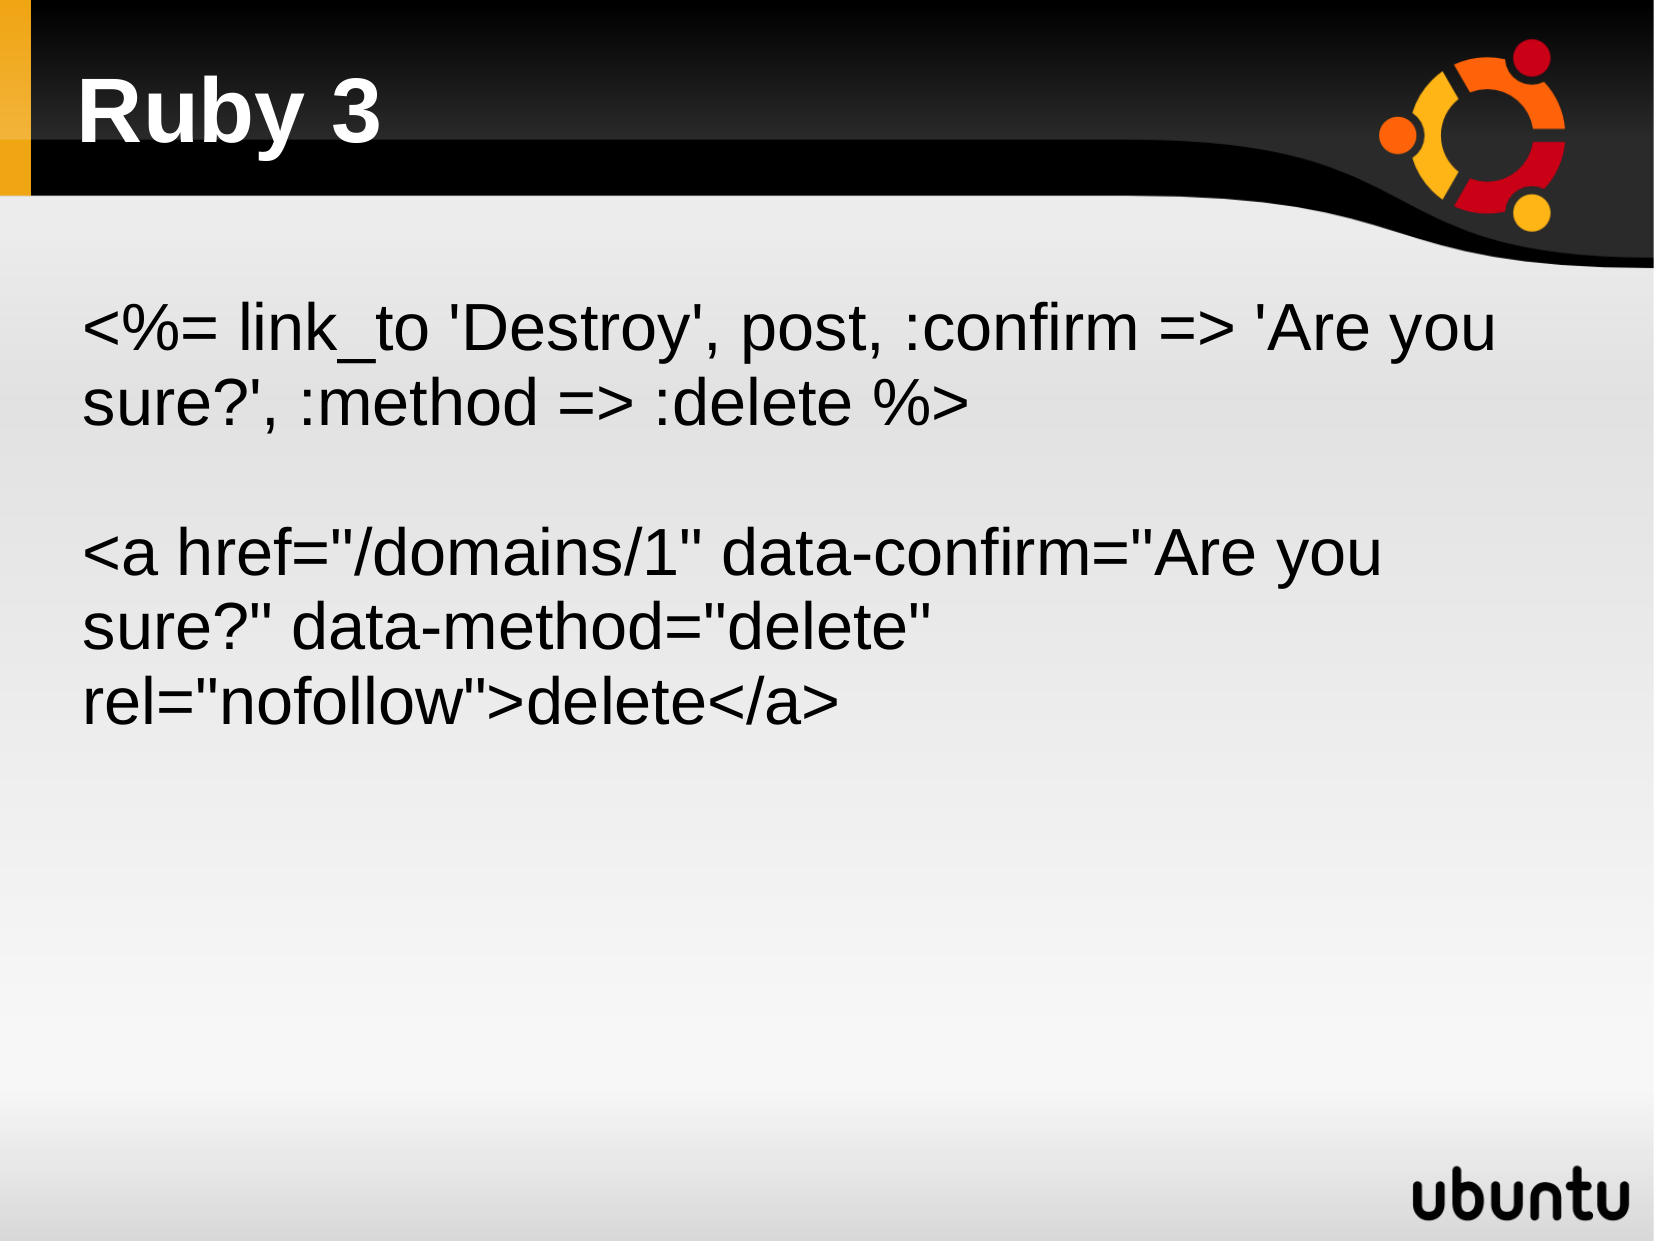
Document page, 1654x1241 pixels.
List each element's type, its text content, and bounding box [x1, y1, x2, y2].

picture [0, 0, 1654, 1241]
title Ruby 3 [76, 14, 1565, 207]
list <%= link_to 'Destroy', post, :confirm => 'Are you sure?', :method => :delete %> <a href="/domains/1" data-confirm="Are you sure?" data-method="delete" rel="nofollow">delete</a> [82, 290, 1571, 1094]
